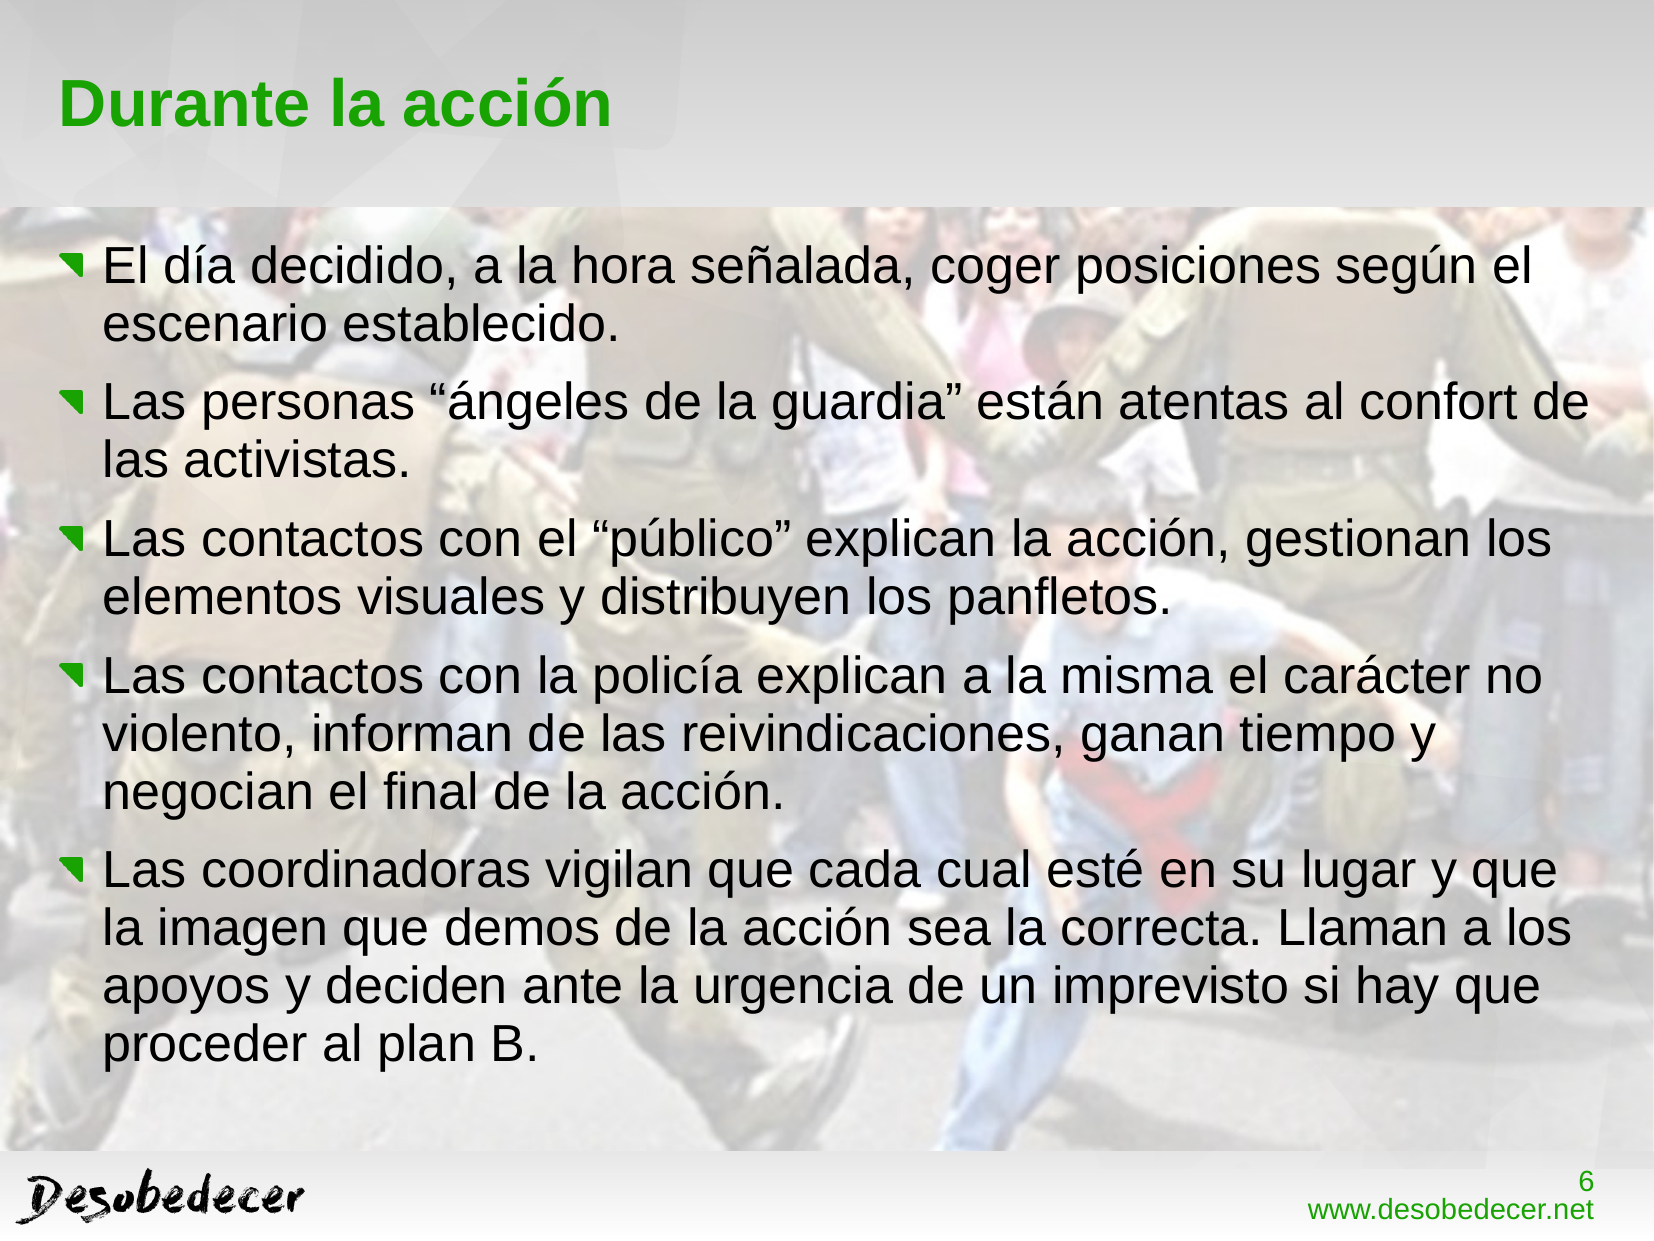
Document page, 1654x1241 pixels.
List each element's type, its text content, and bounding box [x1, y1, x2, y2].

list El día decidido, a la hora señalada, coger posiciones según el escenario establecido. Las personas “ángeles de la guardia” están atentas al confort de las activistas. Las contactos con el “público” explican la acción, gestionan los elementos visuales y distribuyen los panfletos. Las contactos con la policía explican a la misma el carácter no violento, informan de las reivindicaciones, ganan tiempo y negocian el final de la acción. Las coordinadoras vigilan que cada cual esté en su lugar y que la imagen que demos de la acción sea la correcta. Llaman a los apoyos y deciden ante la urgencia de un imprevisto si hay que proceder al plan B. [59, 236, 1595, 1080]
picture [0, 0, 1654, 1169]
picture [11, 1162, 308, 1228]
title Durante la acción [59, 29, 1595, 178]
